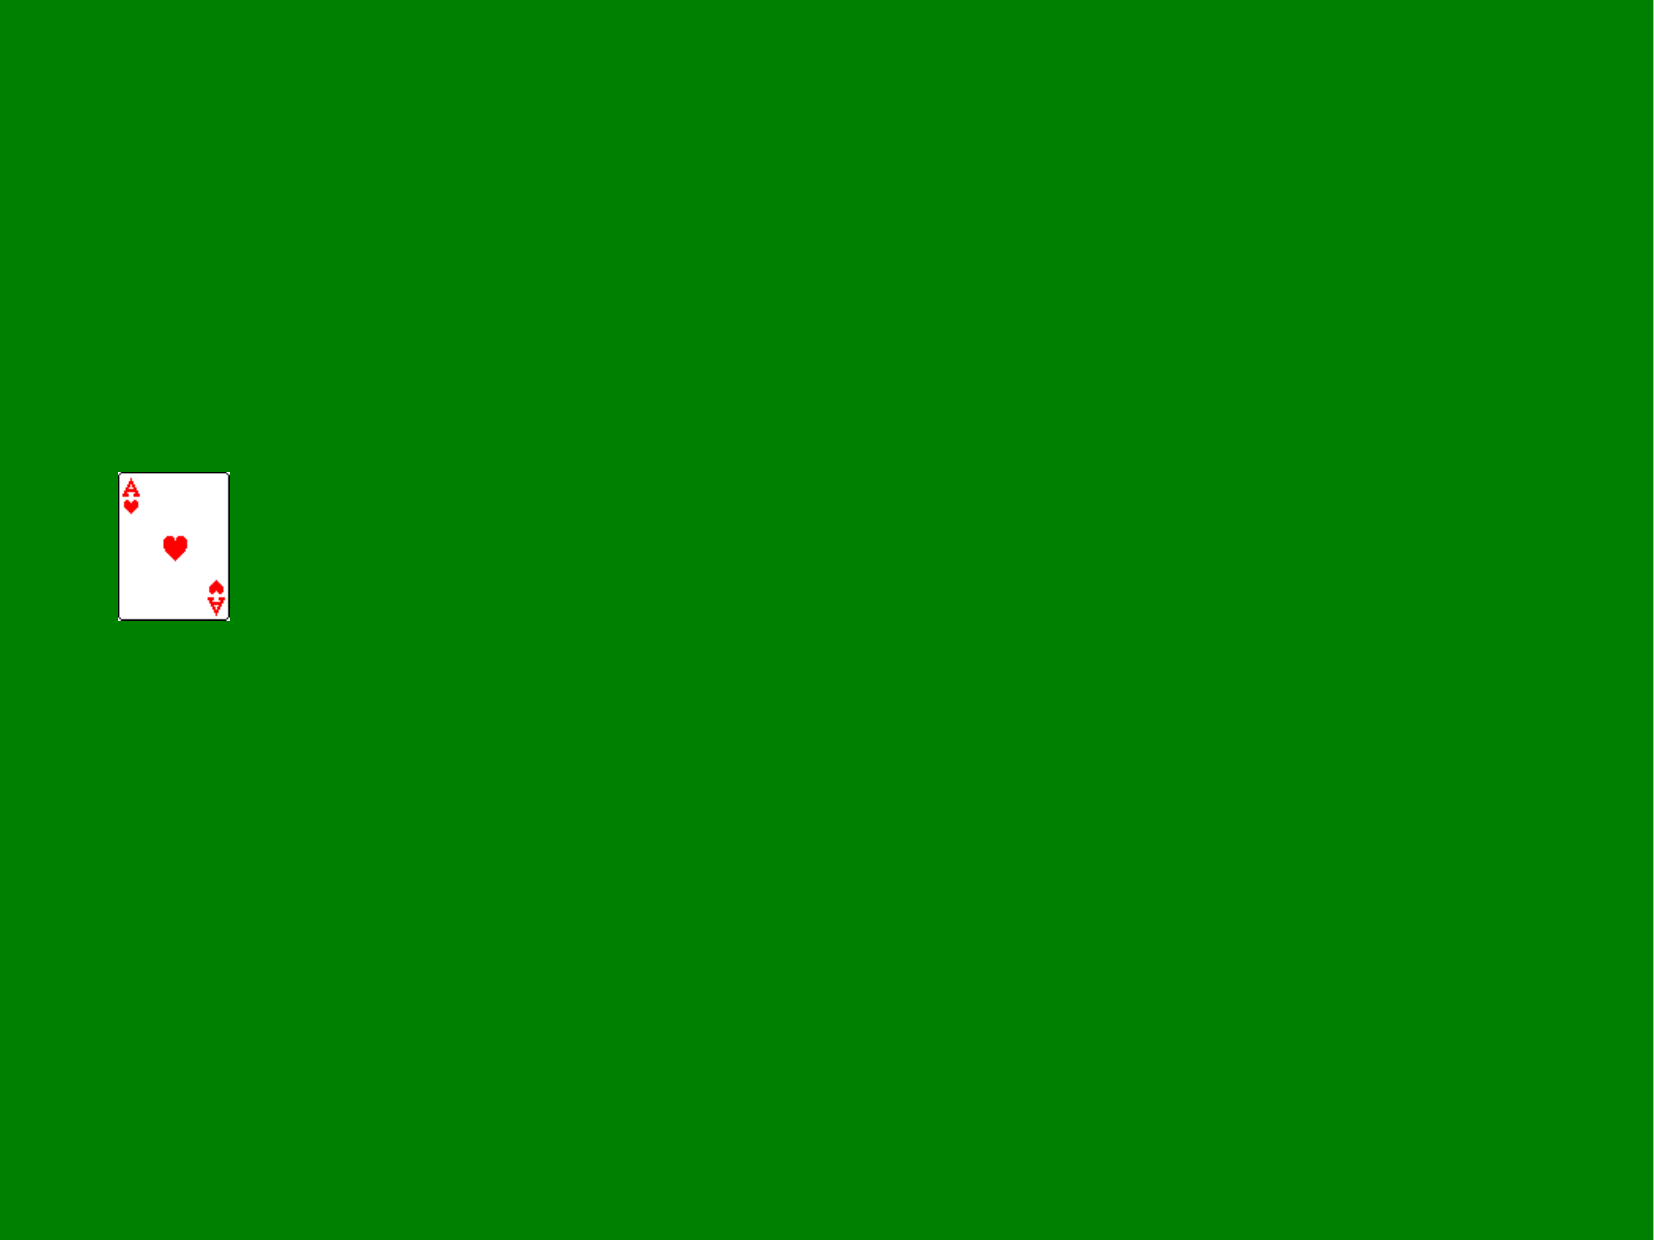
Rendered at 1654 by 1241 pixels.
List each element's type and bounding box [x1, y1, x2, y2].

picture [118, 472, 230, 621]
